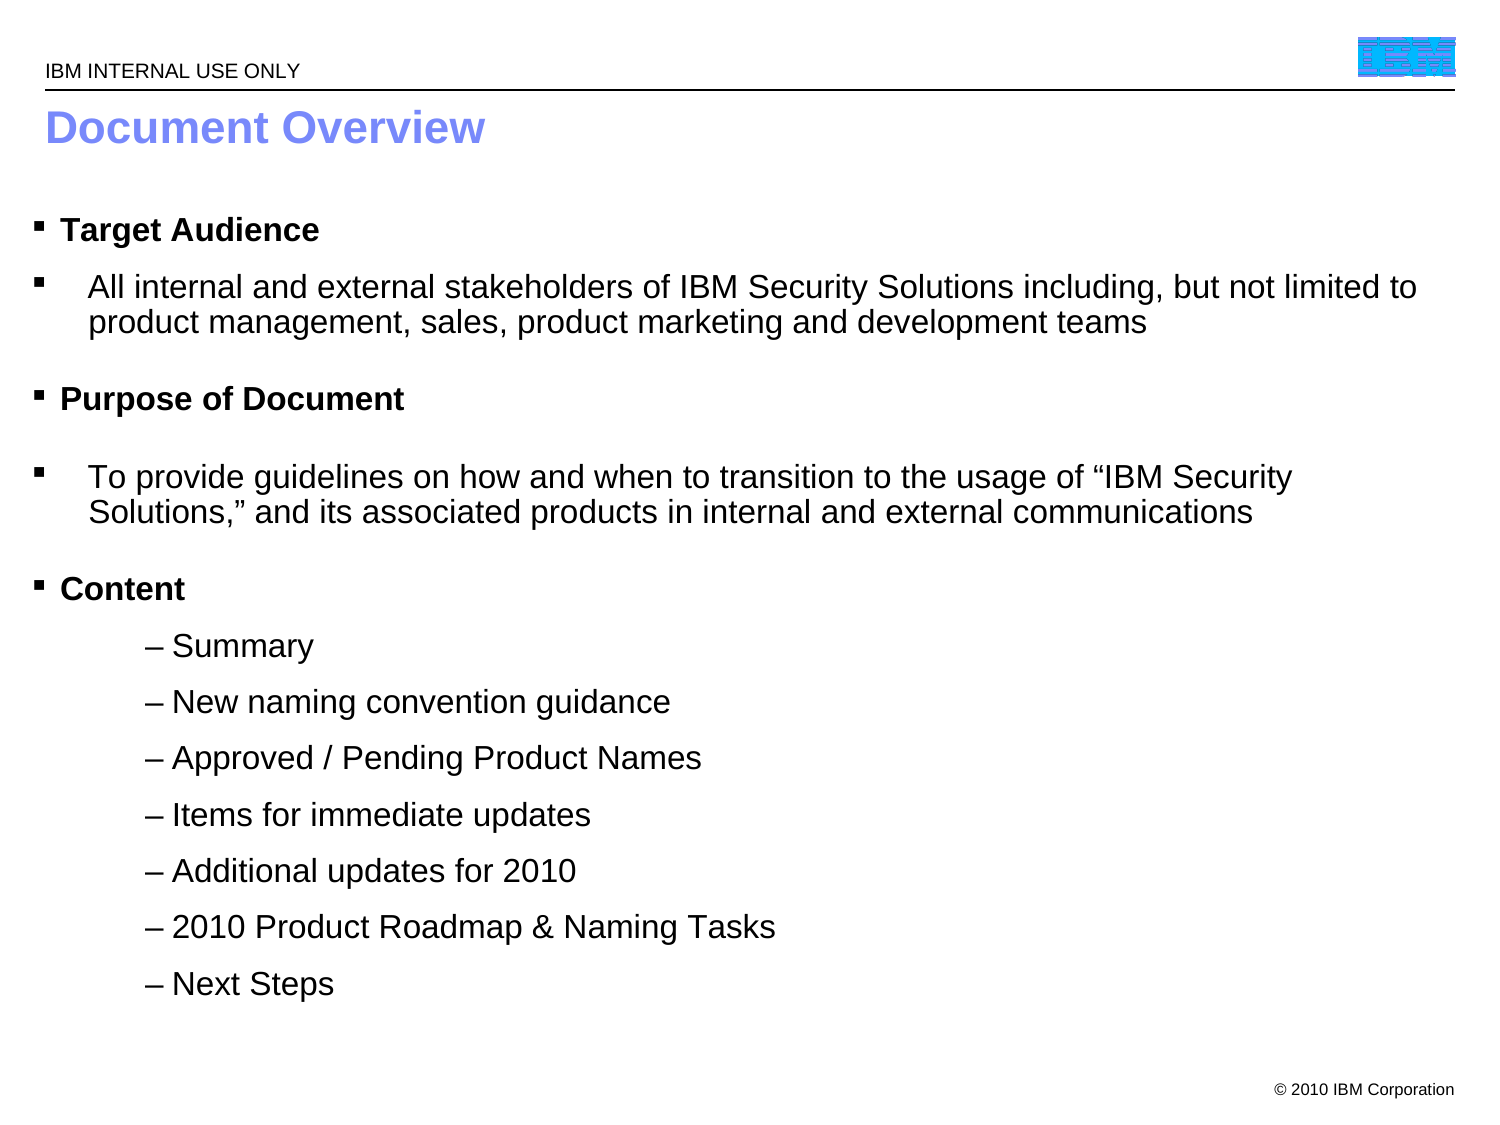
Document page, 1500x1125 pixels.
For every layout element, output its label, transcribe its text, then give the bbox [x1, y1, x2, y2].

list Target Audience All internal and external stakeholders of IBM Security Solutions including, but not limited to product management, sales, product marketing and development teams Purpose of Document To provide guidelines on how and when to transition to the usage of “IBM Security Solutions,” and its associated products in internal and external communications Content Summary New naming convention guidance Approved / Pending Product Names Items for immediate updates Additional updates for 2010 2010 Product Roadmap & Naming Tasks Next Steps [31, 213, 1457, 1051]
title Document Overview [29, 97, 1456, 203]
